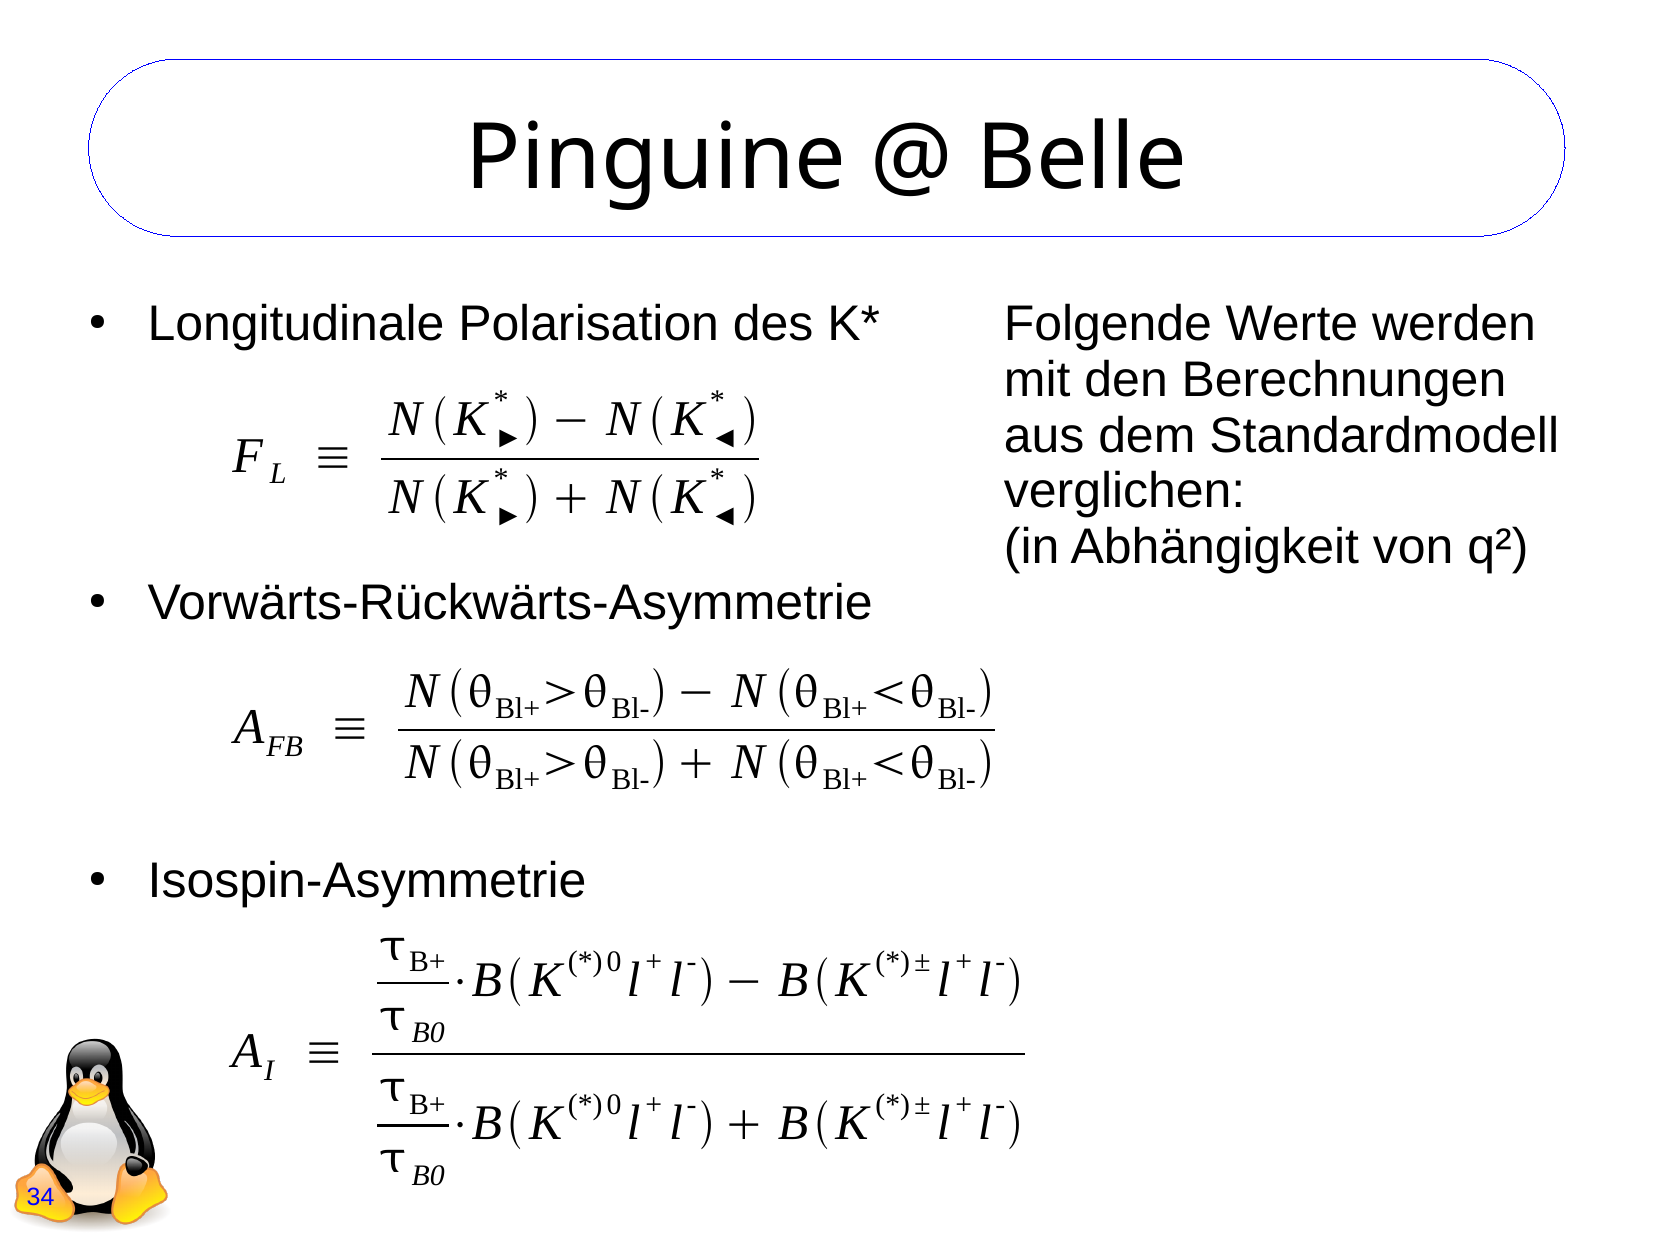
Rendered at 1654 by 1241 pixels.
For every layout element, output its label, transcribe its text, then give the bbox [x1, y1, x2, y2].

chart [222, 383, 768, 533]
text_box Longitudinale Polarisation des K* Vorwärts-Rückwärts-Asymmetrie Isospin-Asymmetrie [88, 295, 916, 1099]
title Pinguine @ Belle [82, 56, 1571, 250]
picture [2, 1030, 178, 1241]
text_box Folgende Werte werden mit den Berechnungen aus dem Standardmodell verglichen: (in Abhängigkeit von q²) [1003, 295, 1571, 591]
chart [220, 915, 1034, 1193]
chart [222, 662, 1004, 798]
